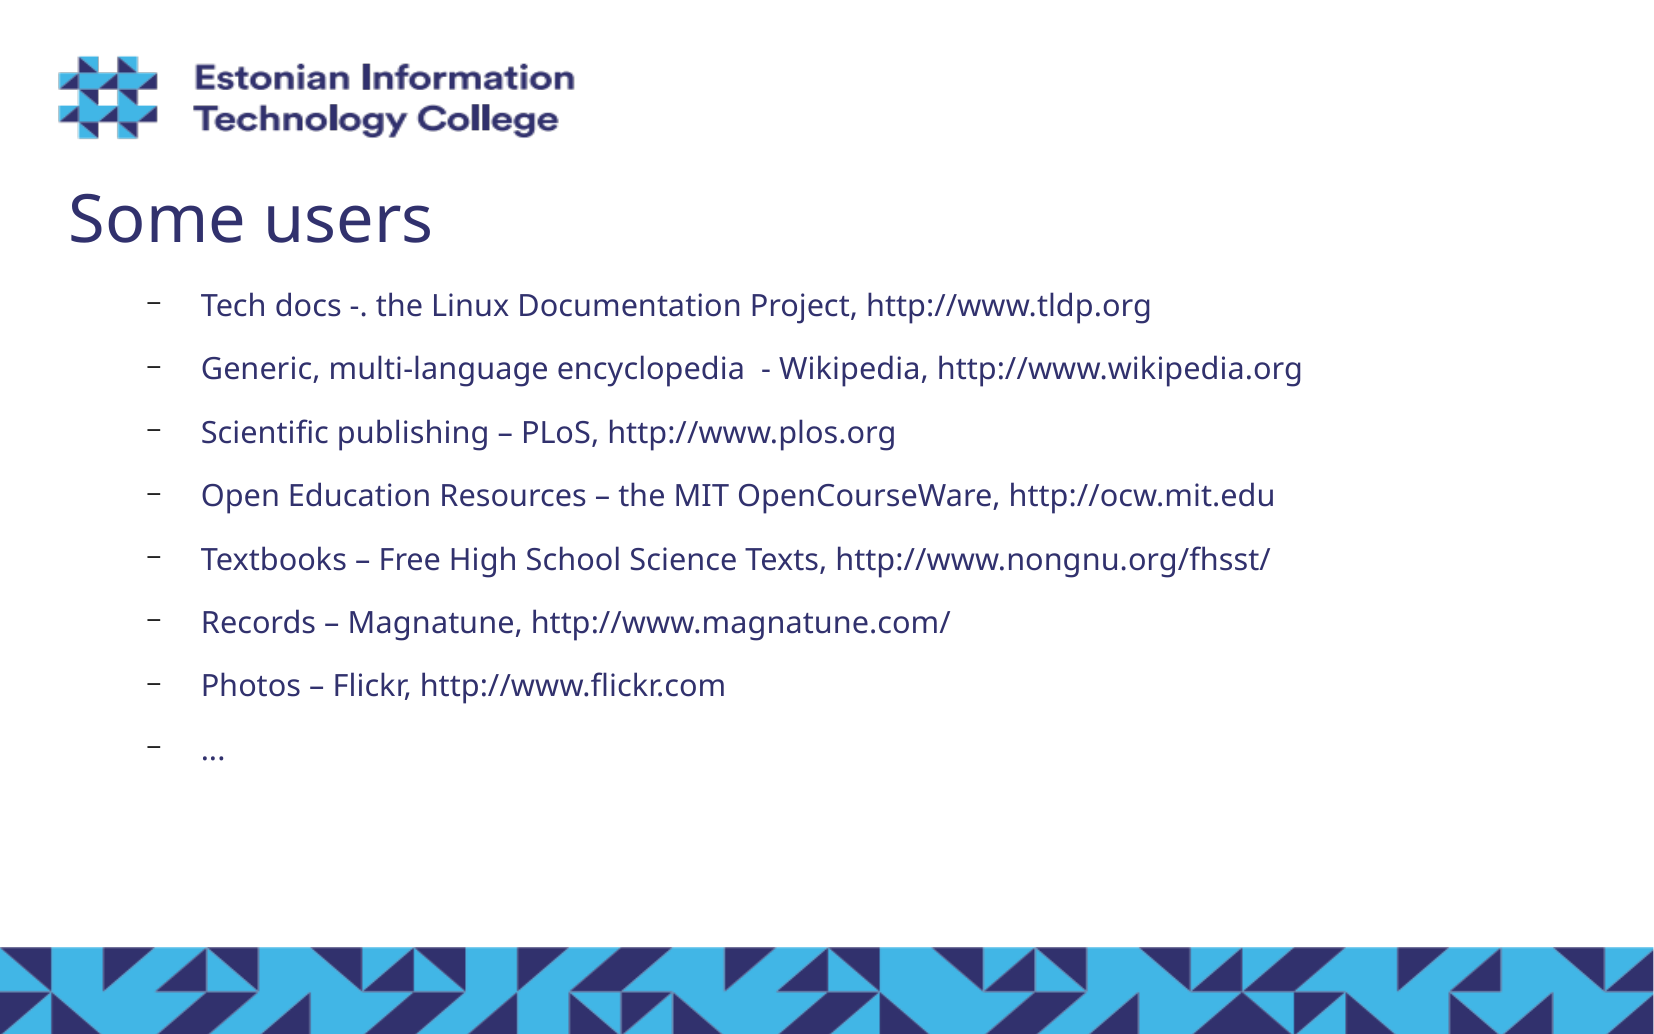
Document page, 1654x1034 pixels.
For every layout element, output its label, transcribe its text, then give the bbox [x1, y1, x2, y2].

list Tech docs -. the Linux Documentation Project, http://www.tldp.org Generic, multi-language encyclopedia - Wikipedia, http://www.wikipedia.org Scientific publishing – PLoS, http://www.plos.org Open Education Resources – the MIT OpenCourseWare, http://ocw.mit.edu Textbooks – Free High School Science Texts, http://www.nongnu.org/fhsst/ Records – Magnatune, http://www.magnatune.com/ Photos – Flickr, http://www.flickr.com ... [59, 283, 1595, 936]
title Some users [68, 147, 1536, 283]
